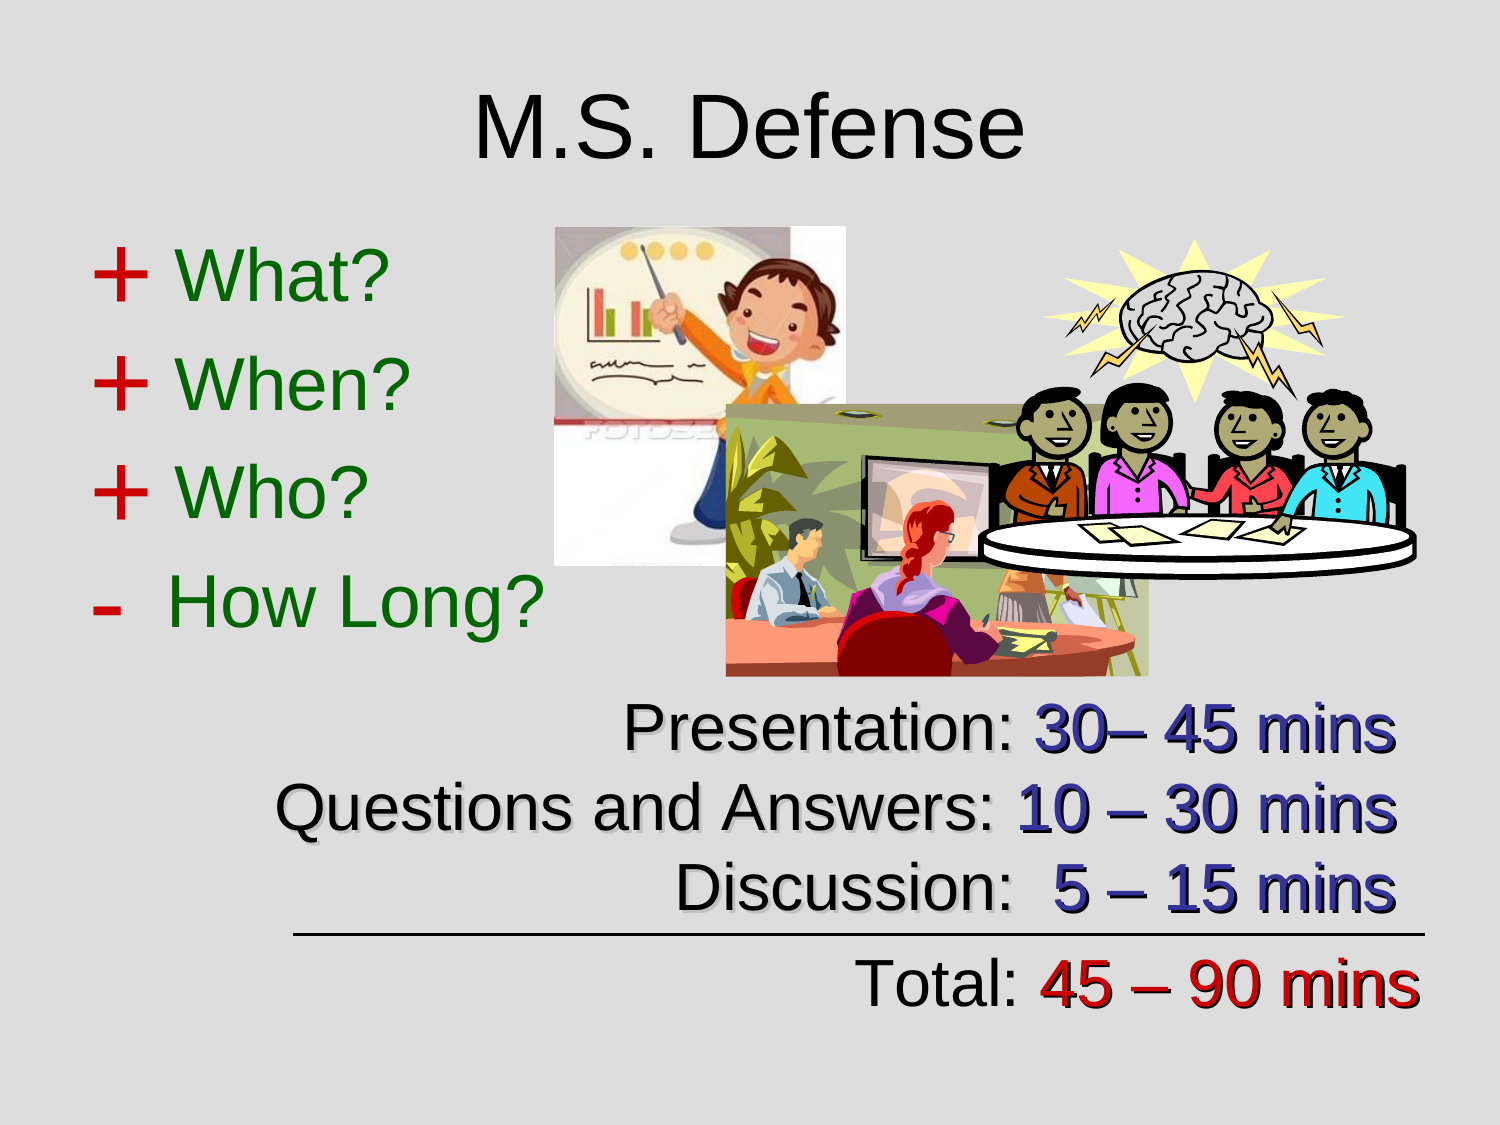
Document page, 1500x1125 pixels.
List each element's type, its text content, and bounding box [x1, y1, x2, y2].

picture [554, 226, 1417, 681]
list What? When? Who? How Long? [74, 218, 1449, 1022]
text_box Total: 45 – 90 mins [839, 931, 1436, 1028]
text_box Presentation: 30– 45 mins Questions and Answers: 10 – 30 mins Discussion: 5 – 15 mins [256, 676, 1412, 932]
title M.S. Defense [75, 45, 1426, 198]
